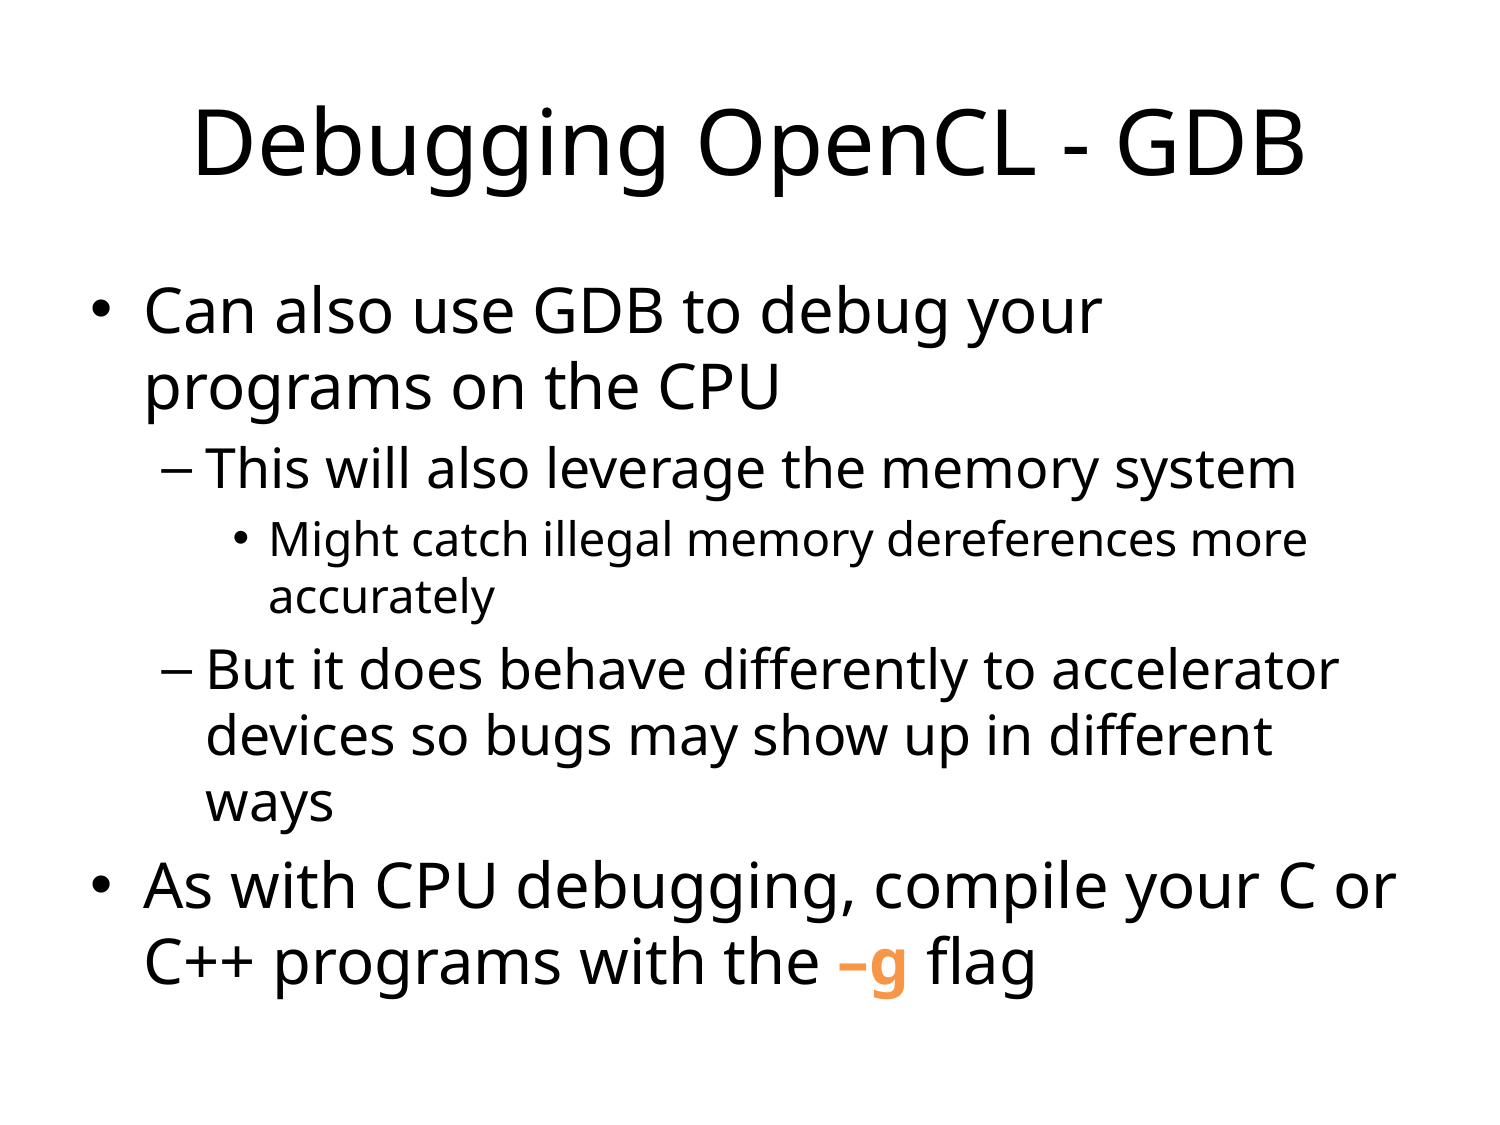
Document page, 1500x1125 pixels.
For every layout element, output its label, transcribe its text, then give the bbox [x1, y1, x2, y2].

list Can also use GDB to debug your programs on the CPU This will also leverage the memory system Might catch illegal memory dereferences more accurately But it does behave differently to accelerator devices so bugs may show up in different ways As with CPU debugging, compile your C or C++ programs with the –g flag [75, 262, 1425, 1005]
title Debugging OpenCL - GDB [75, 45, 1425, 233]
